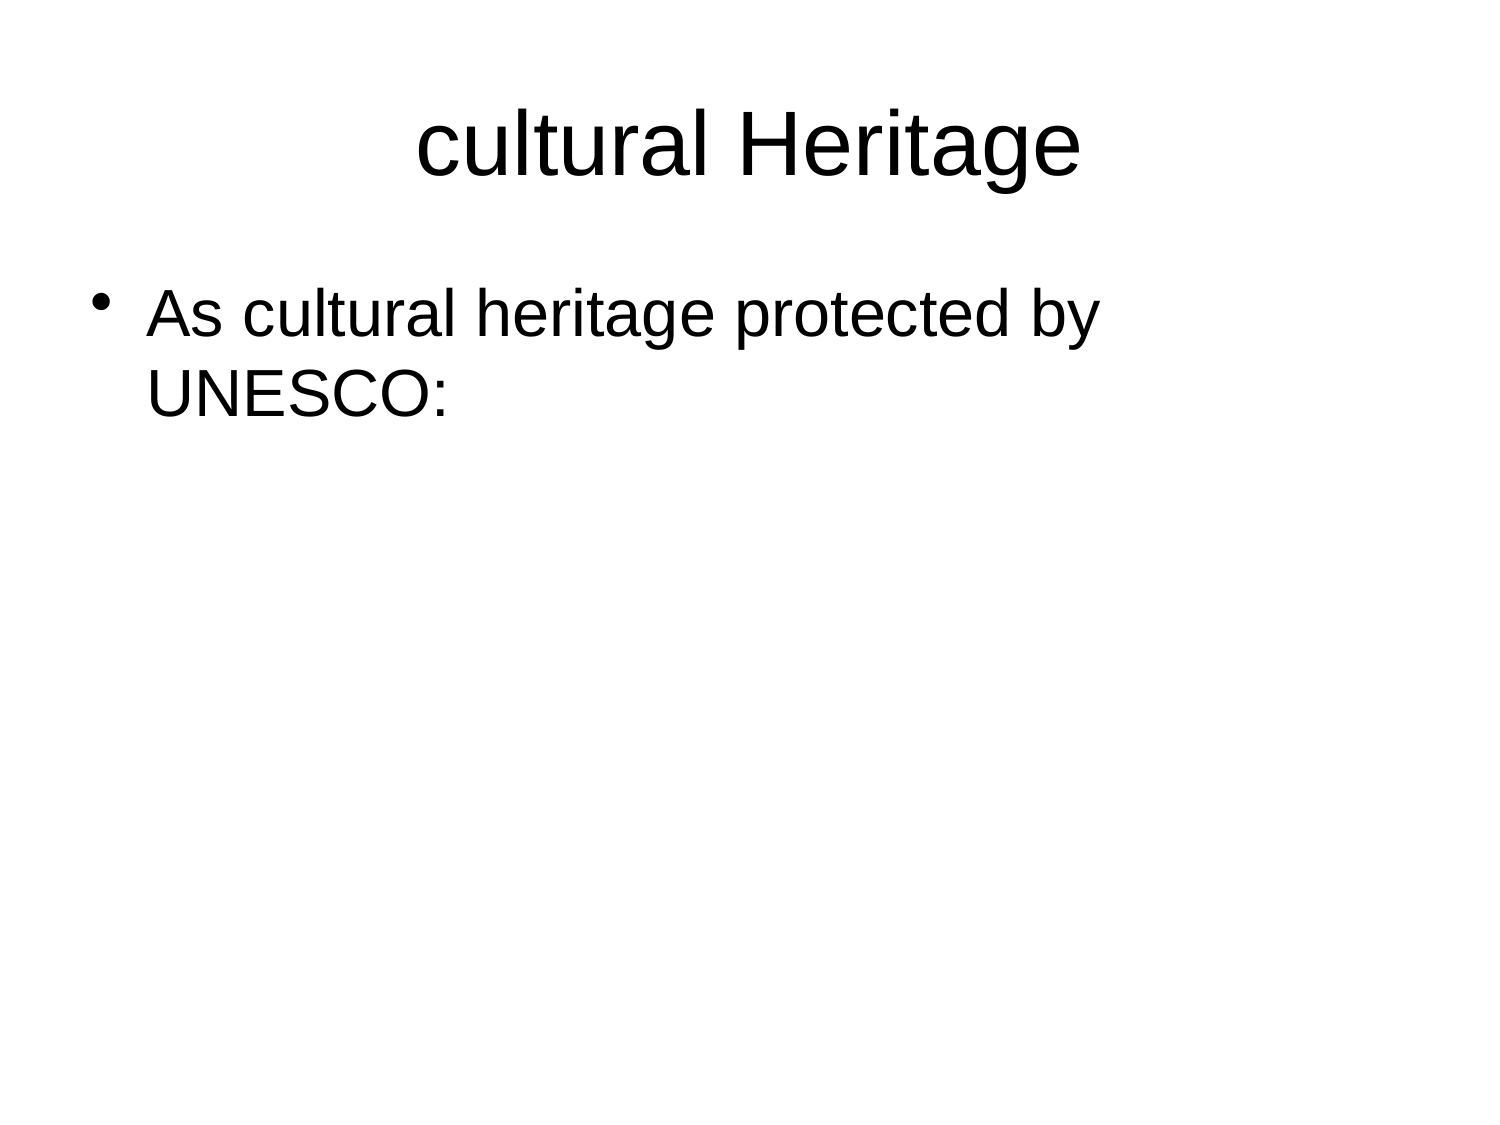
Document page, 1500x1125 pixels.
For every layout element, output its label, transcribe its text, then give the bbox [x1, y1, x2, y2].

title cultural Heritage [75, 45, 1425, 233]
list As cultural heritage protected by UNESCO: [75, 262, 1425, 1005]
